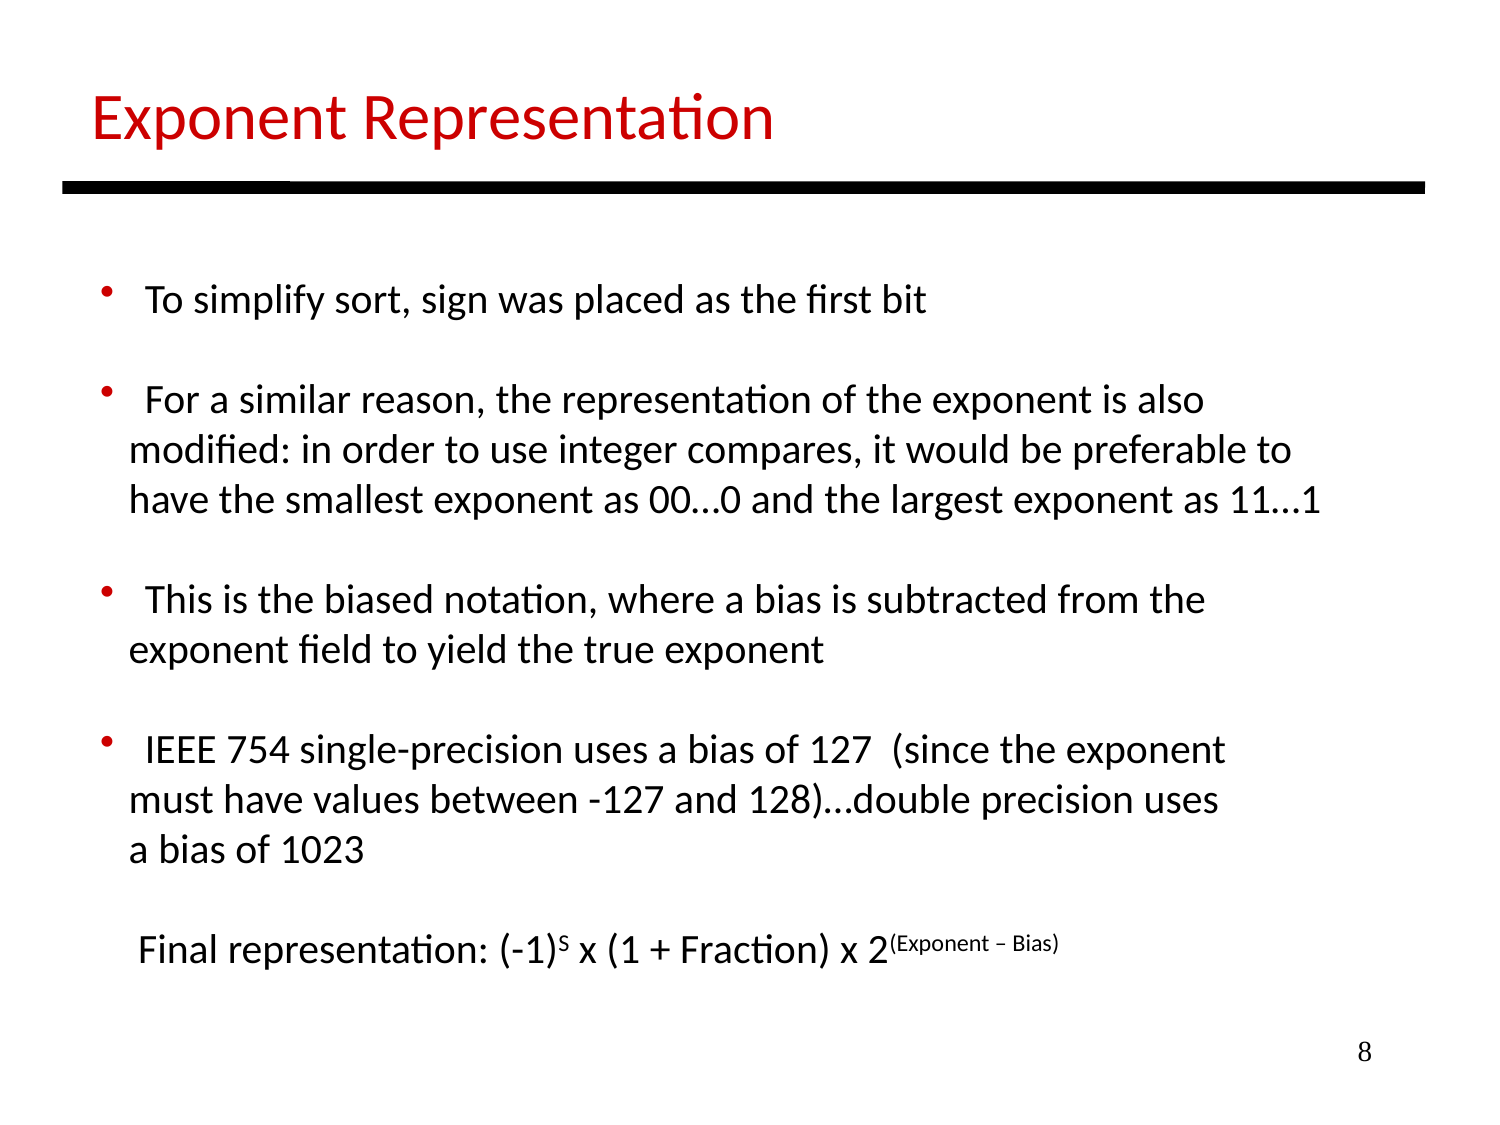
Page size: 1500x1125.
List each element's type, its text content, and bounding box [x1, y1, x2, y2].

slide_number <number> [1074, 1025, 1388, 1100]
text_box To simplify sort, sign was placed as the first bit For a similar reason, the representation of the exponent is also modified: in order to use integer compares, it would be preferable to have the smallest exponent as 00…0 and the largest exponent as 11…1 This is the biased notation, where a bias is subtracted from the exponent field to yield the true exponent IEEE 754 single-precision uses a bias of 127 (since the exponent must have values between -127 and 128)…double precision uses a bias of 1023 Final representation: (-1)S x (1 + Fraction) x 2(Exponent – Bias) [85, 264, 1337, 980]
text_box Exponent Representation [76, 65, 791, 160]
